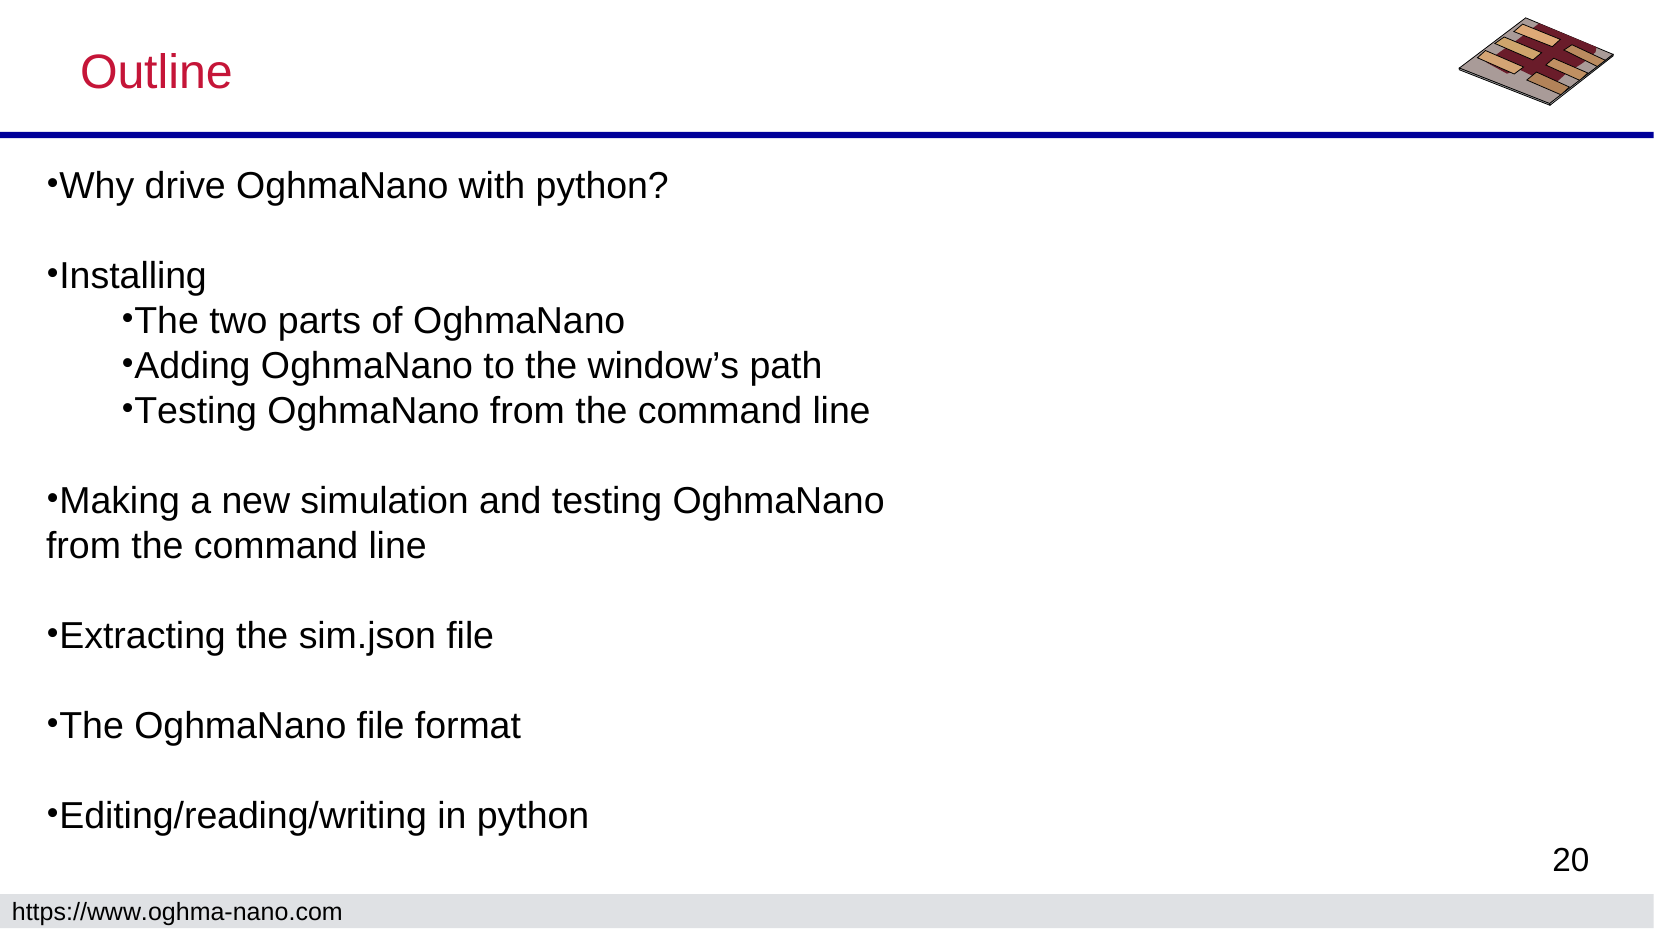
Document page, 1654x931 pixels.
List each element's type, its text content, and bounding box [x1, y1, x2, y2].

text_box <number> [1537, 831, 1654, 890]
title Outline [65, 28, 1430, 116]
text_box Why drive OghmaNano with python? Installing The two parts of OghmaNano Adding OghmaNano to the window’s path Testing OghmaNano from the command line Making a new simulation and testing OghmaNano from the command line Extracting the sim.json file The OghmaNano file format Editing/reading/writing in python [31, 153, 953, 857]
